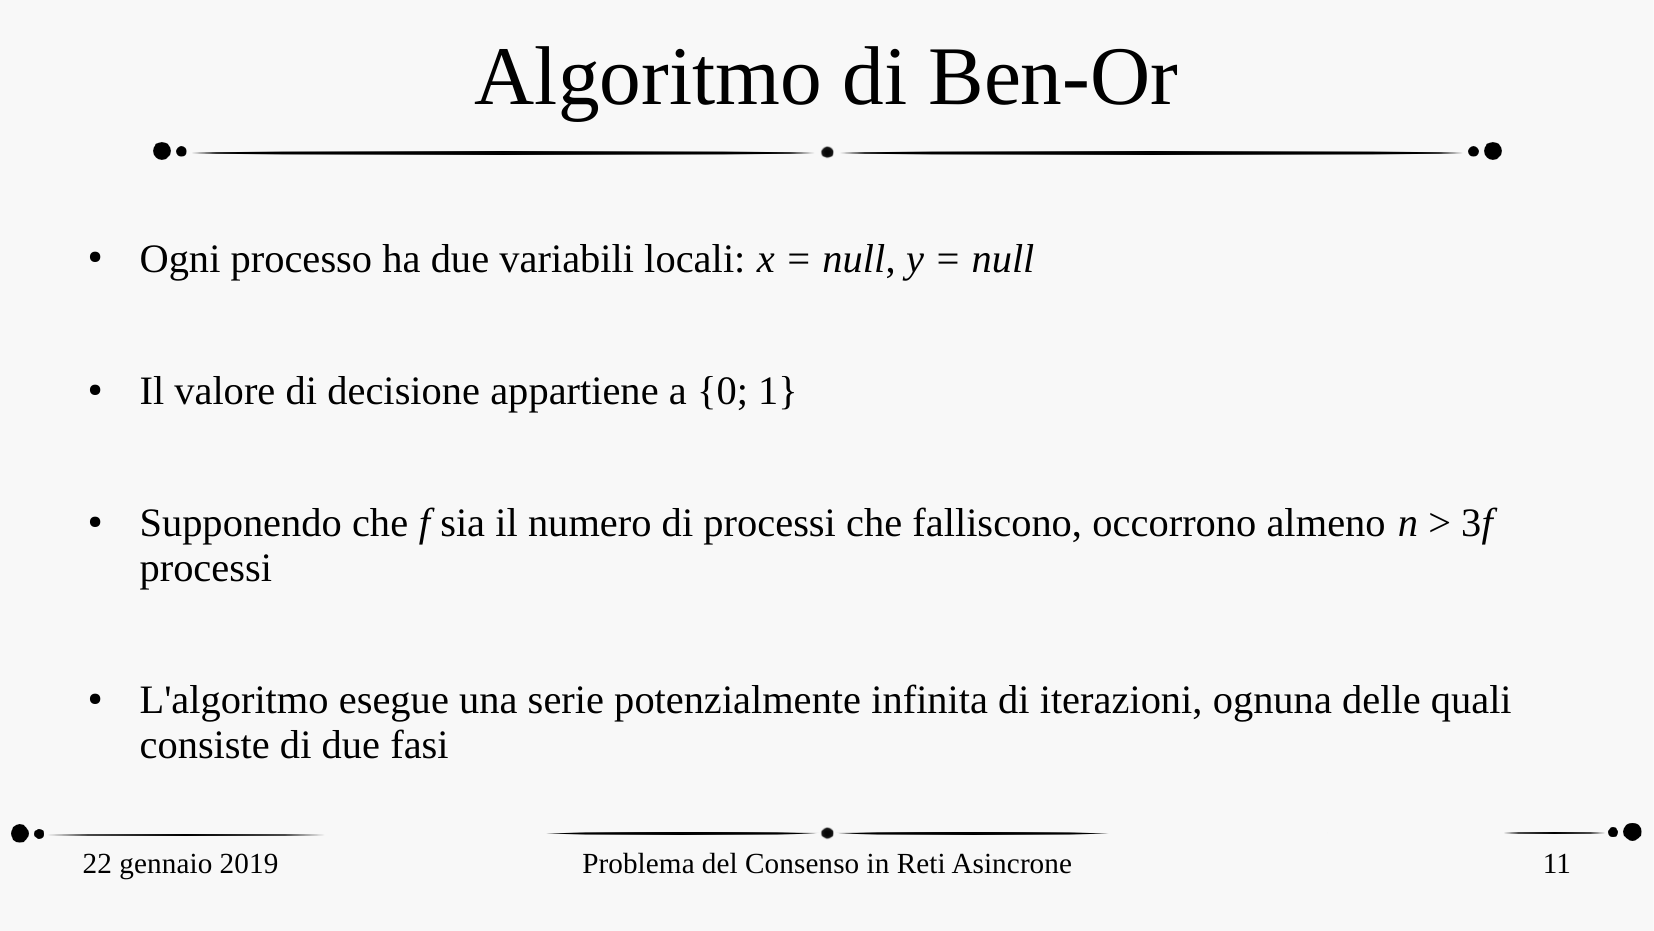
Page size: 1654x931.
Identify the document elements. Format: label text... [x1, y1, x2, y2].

title Algoritmo di Ben-Or [0, 0, 1654, 154]
list Ogni processo ha due variabili locali: x = null, y = null Il valore di decisione appartiene a {0; 1} Supponendo che f sia il numero di processi che falliscono, occorrono almeno n > 3f processi L'algoritmo esegue una serie potenzialmente infinita di iterazioni, ognuna delle quali consiste di due fasi [70, 236, 1559, 768]
picture [0, 154, 1654, 931]
